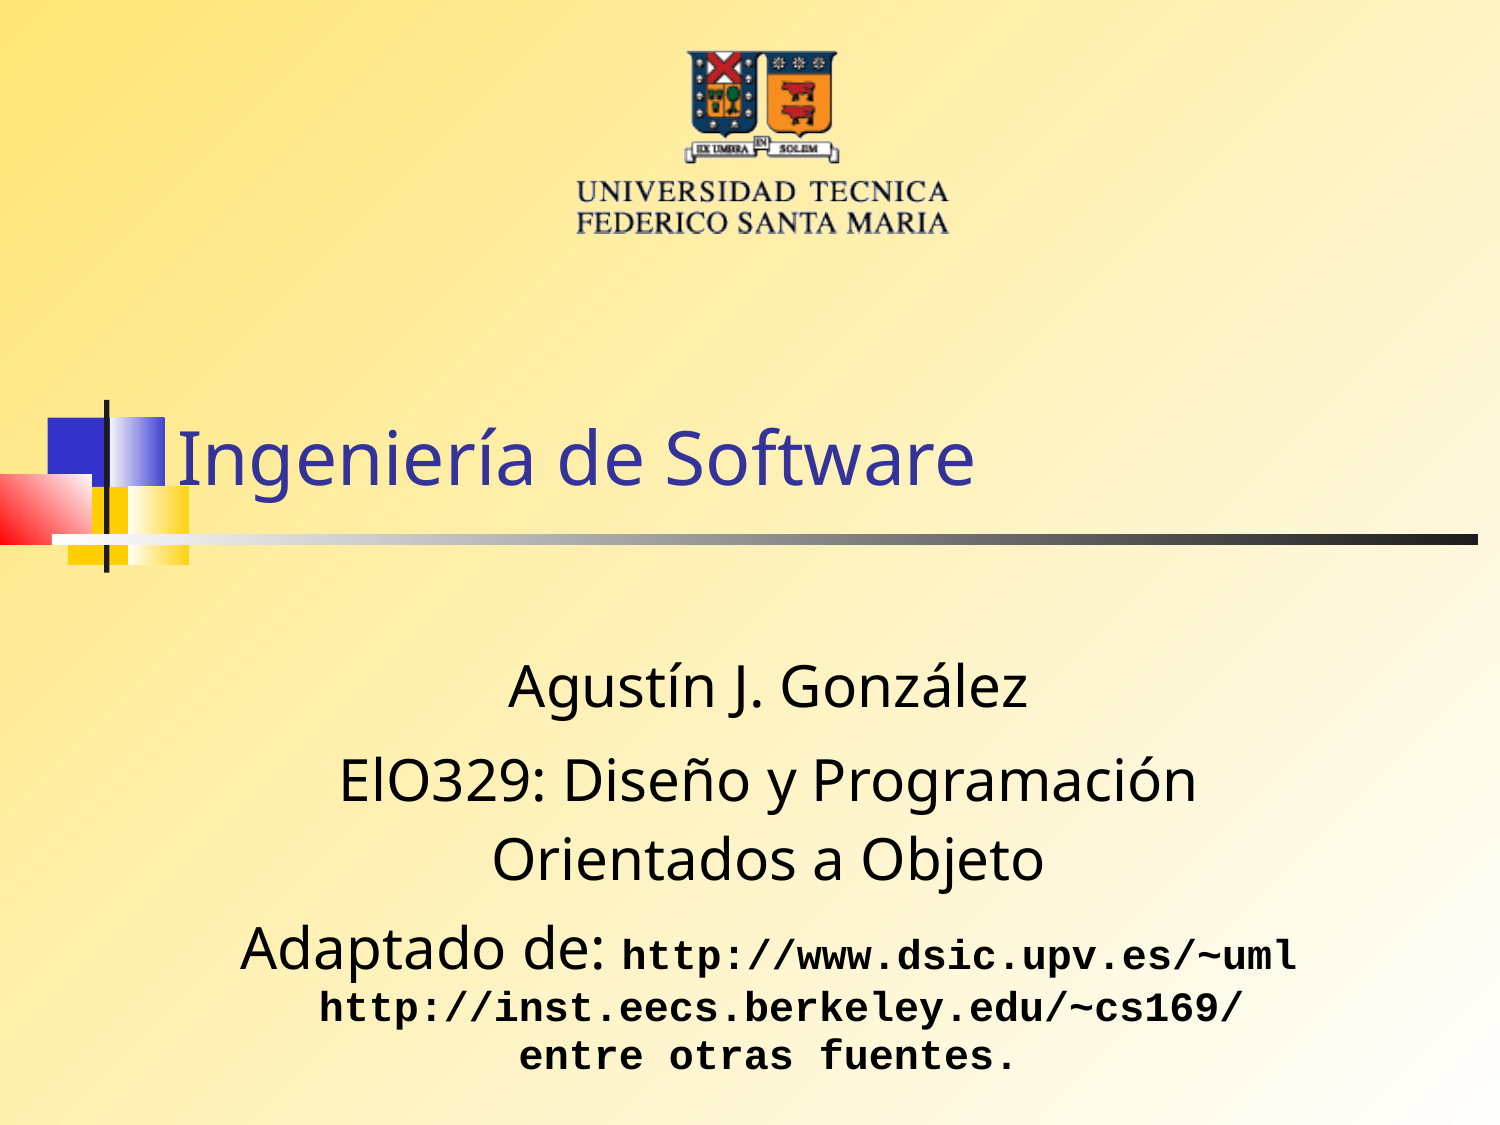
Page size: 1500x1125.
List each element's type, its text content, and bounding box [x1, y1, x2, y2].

title Ingeniería de Software [162, 274, 1438, 515]
picture [575, 50, 951, 234]
subtitle Agustín J. González ElO329: Diseño y Programación Orientados a Objeto Adaptado de: http://www.dsic.upv.es/~uml http://inst.eecs.berkeley.edu/~cs169/ entre otras fuentes. [150, 637, 1313, 1108]
